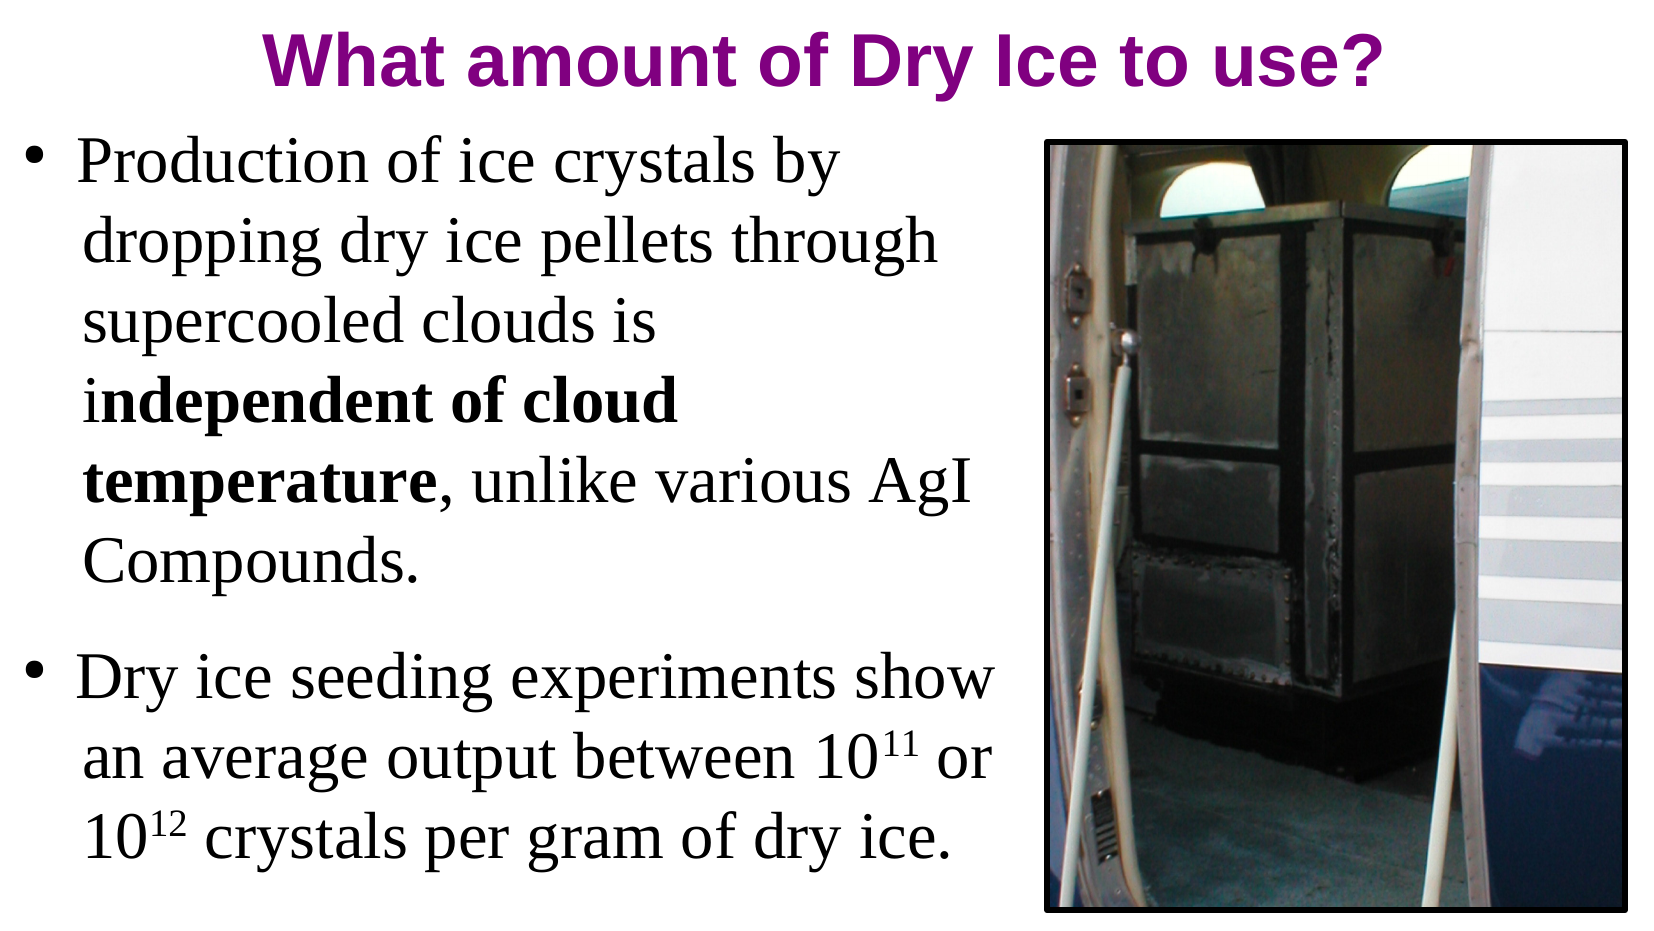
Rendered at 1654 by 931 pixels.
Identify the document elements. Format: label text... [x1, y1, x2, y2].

text_box Production of ice crystals by dropping dry ice pellets through supercooled clouds is independent of cloud temperature, unlike various AgI Compounds. Dry ice seeding experiments show an average output between 1011 or 1012 crystals per gram of dry ice. [7, 108, 1013, 880]
title What amount of Dry Ice to use? [0, 5, 1654, 107]
picture [1050, 144, 1622, 908]
